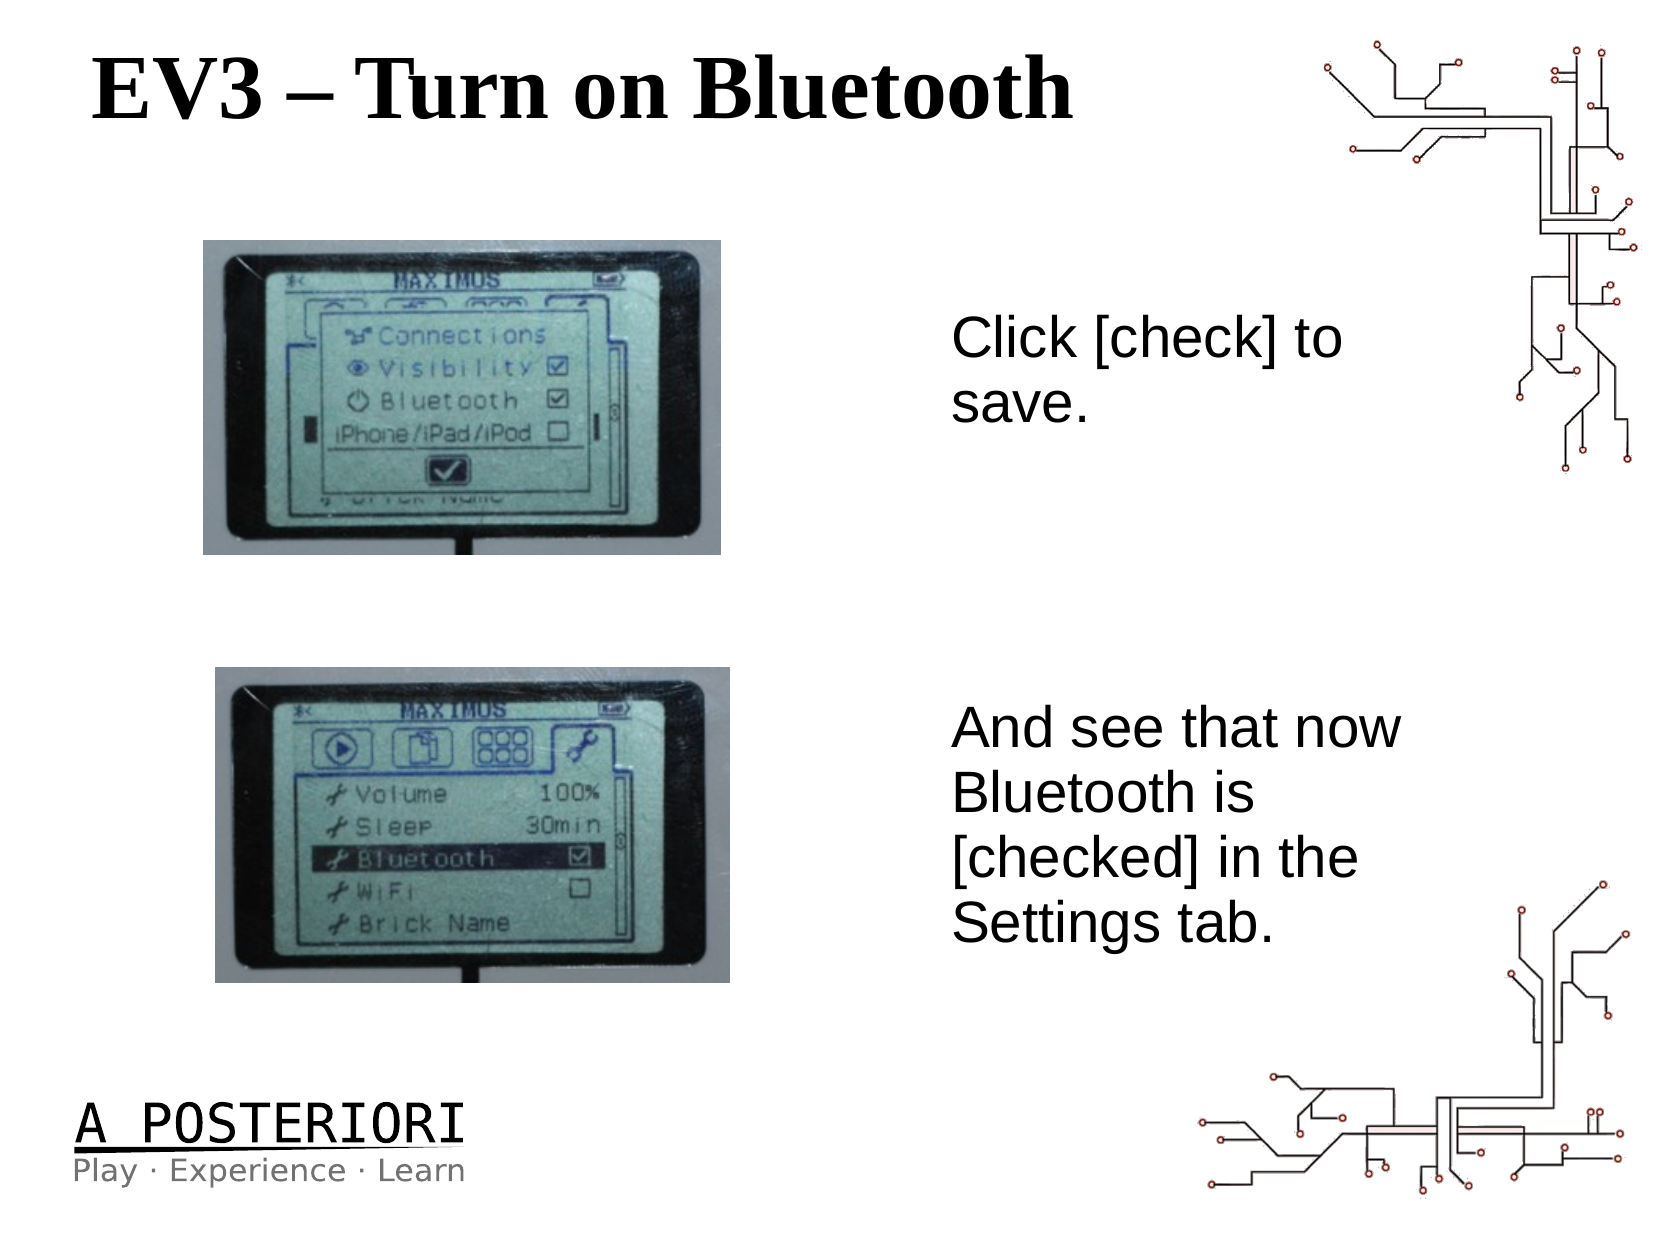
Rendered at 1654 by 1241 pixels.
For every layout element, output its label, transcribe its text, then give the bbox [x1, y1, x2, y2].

title EV3 – Turn on Bluetooth [11, 10, 1156, 166]
text_box Click [check] to save. And see that now Bluetooth is [checked] in the Settings tab. [936, 296, 1432, 960]
picture [73, 1101, 466, 1189]
picture [1175, 862, 1636, 1201]
picture [1305, 35, 1643, 496]
picture [215, 667, 730, 983]
picture [203, 240, 721, 556]
